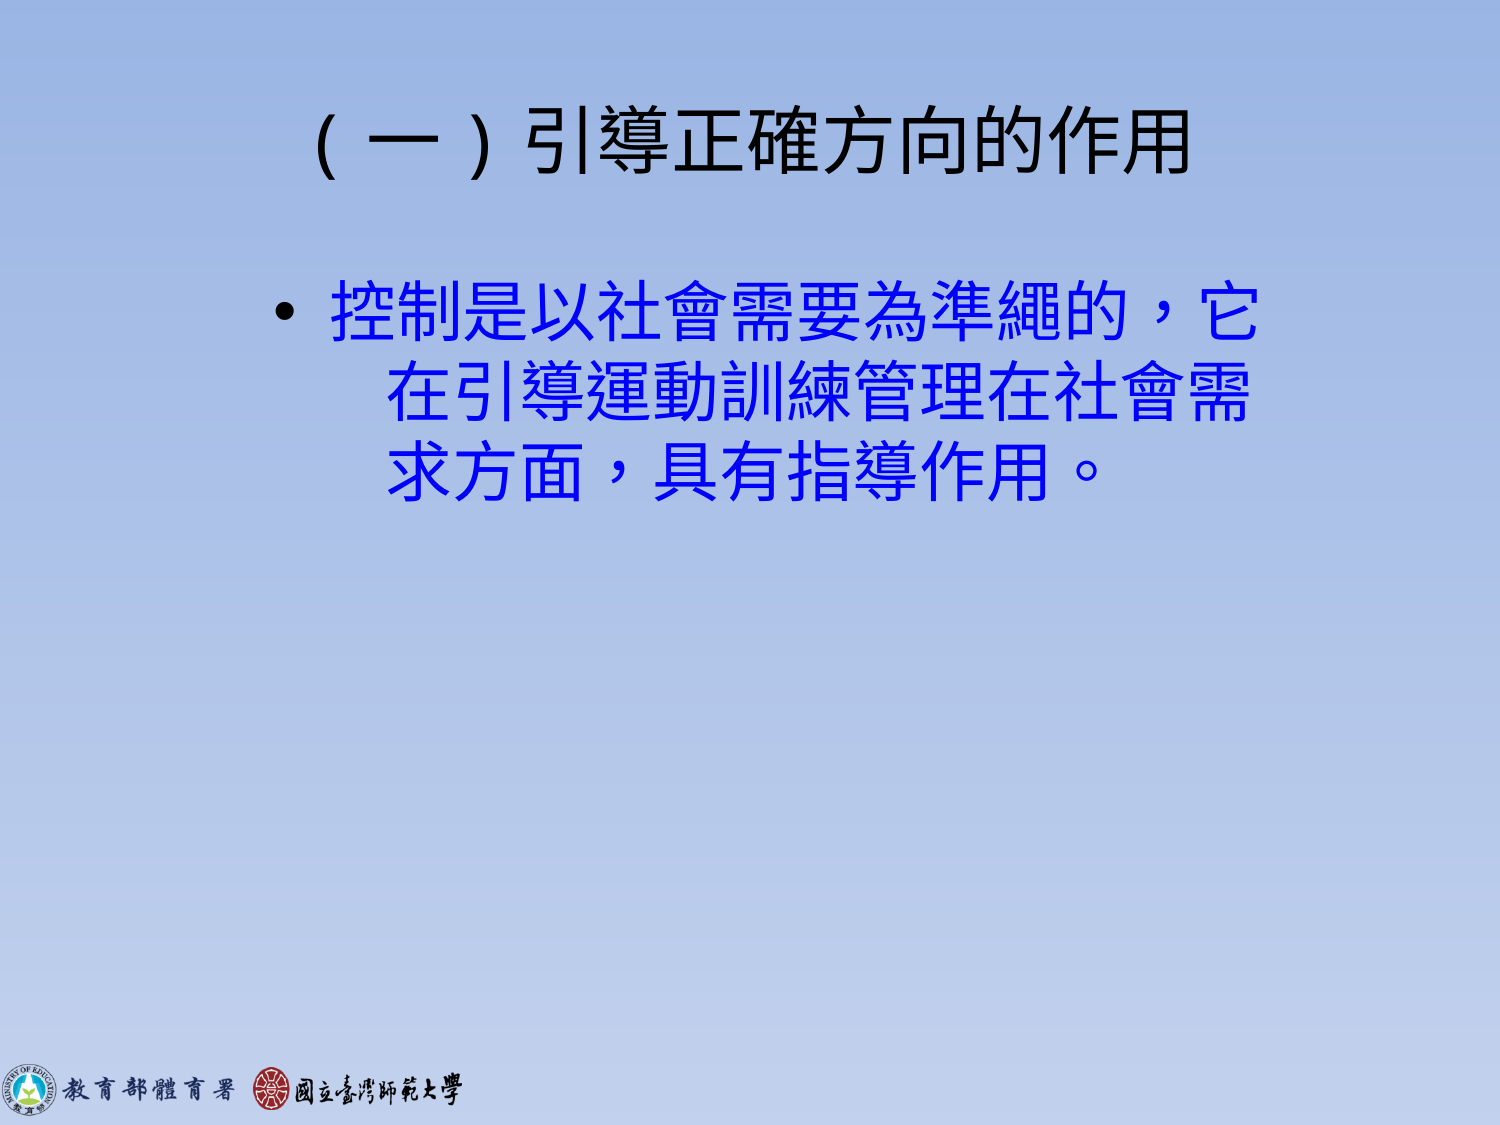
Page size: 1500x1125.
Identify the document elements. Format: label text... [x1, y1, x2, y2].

list 控制是以社會需要為準繩的，它在引導運動訓練管理在社會需求方面，具有指導作用。 [258, 262, 1281, 736]
title (一)引導正確方向的作用 [75, 45, 1426, 233]
